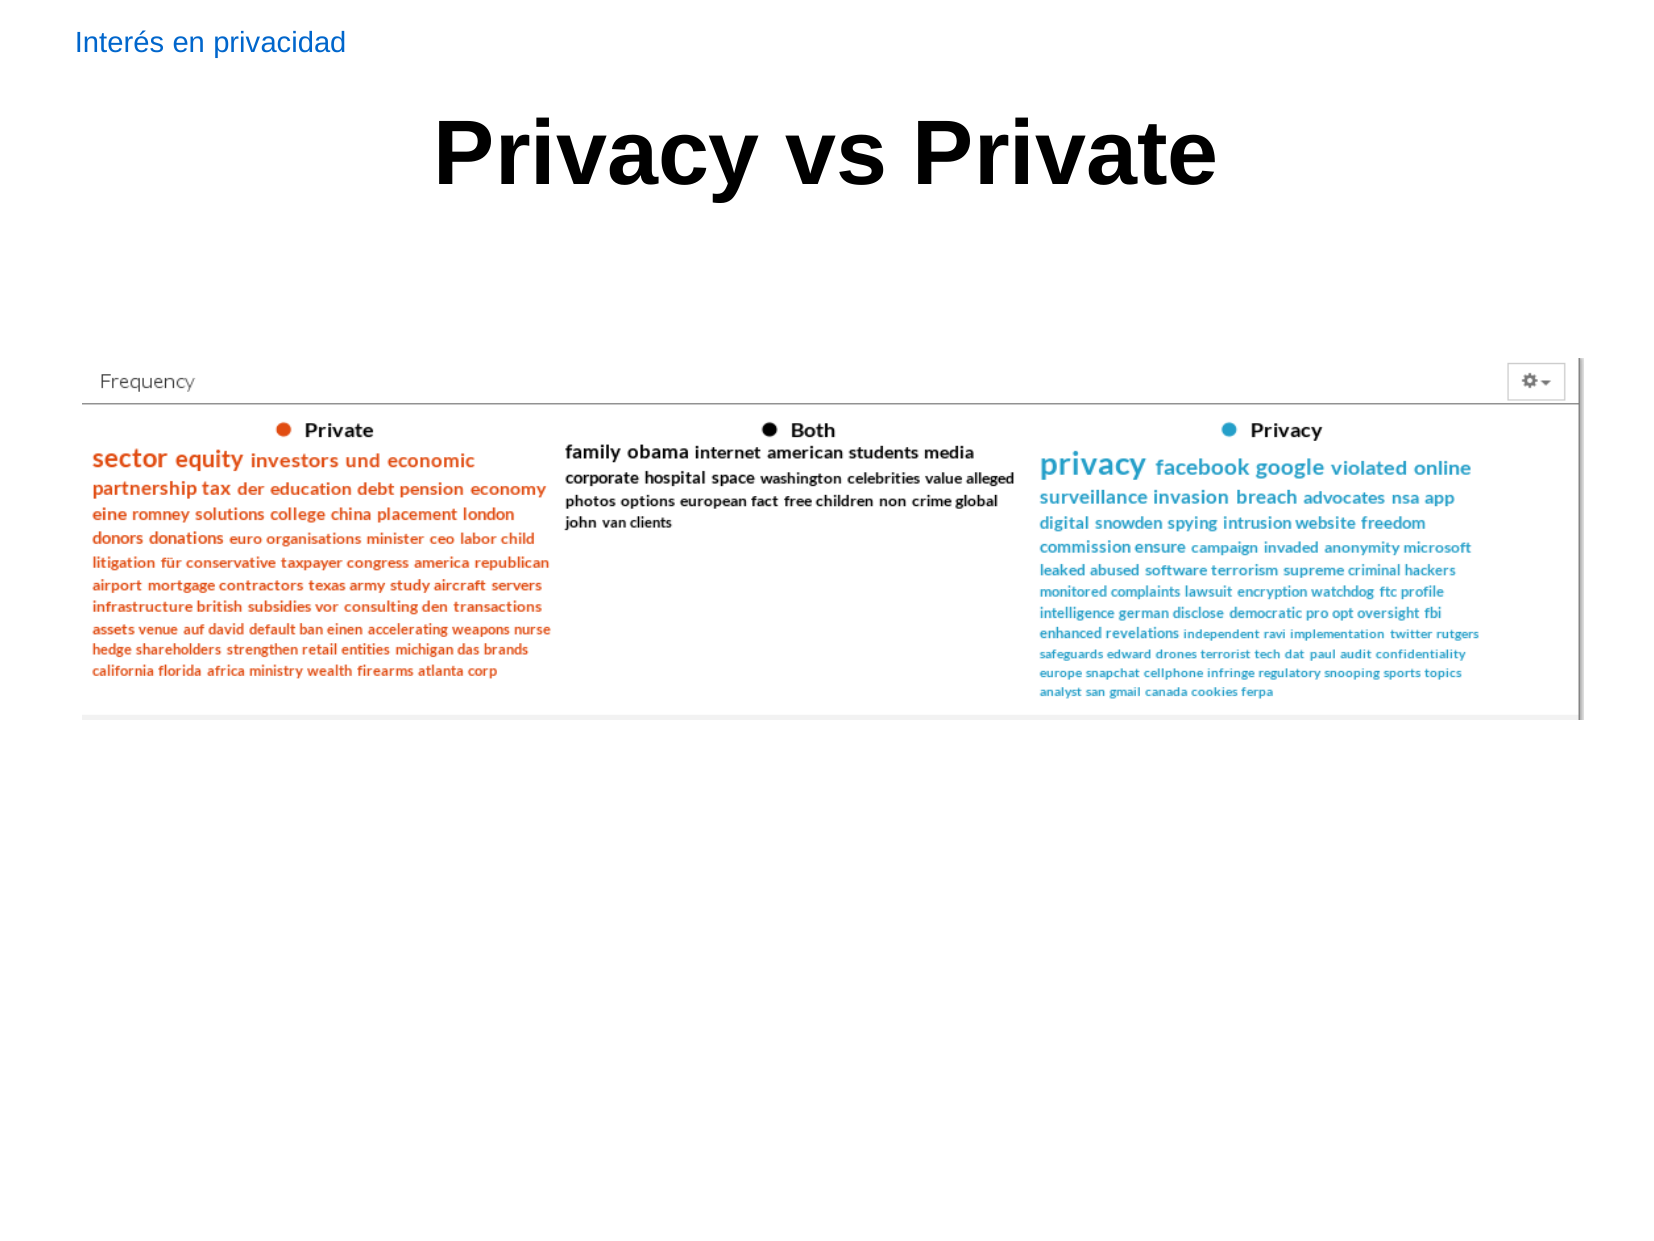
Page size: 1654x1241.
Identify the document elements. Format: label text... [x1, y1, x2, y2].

picture [82, 358, 1584, 721]
text_box Interés en privacidad [60, 18, 451, 66]
title Privacy vs Private [82, 49, 1571, 257]
